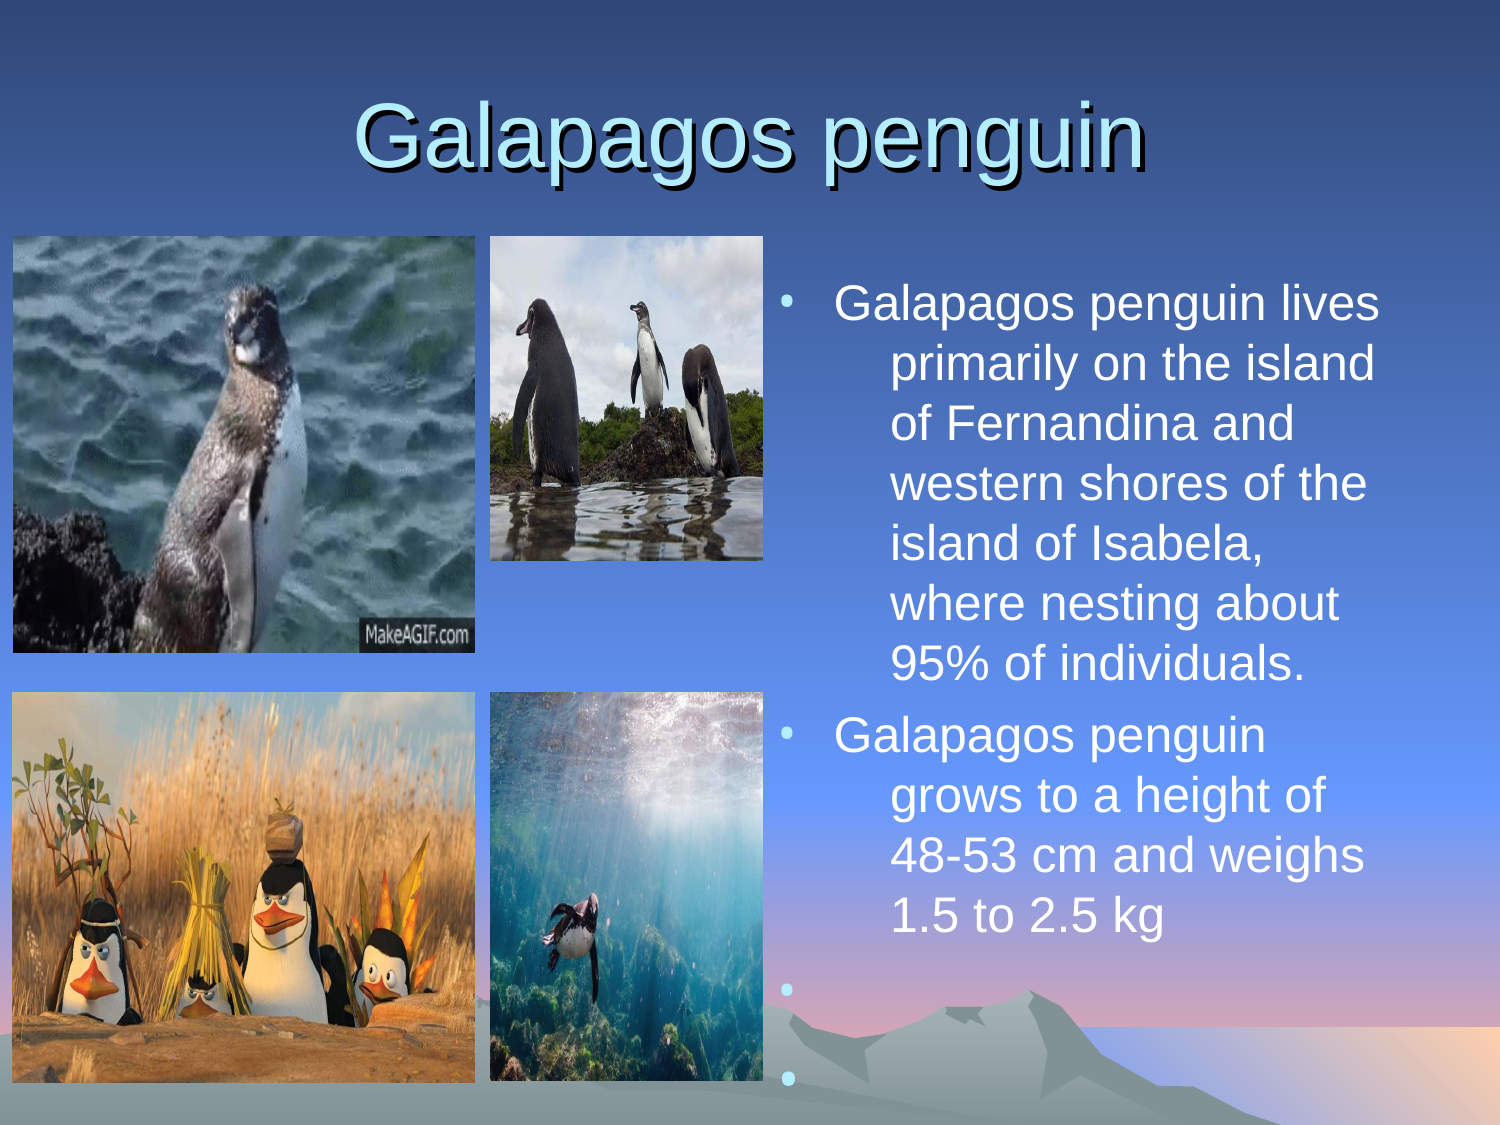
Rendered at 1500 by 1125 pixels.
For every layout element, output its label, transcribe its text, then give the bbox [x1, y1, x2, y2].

picture [13, 236, 475, 653]
picture [490, 236, 763, 561]
title Galapagos penguin [75, 37, 1426, 225]
picture [490, 692, 763, 1081]
list Galapagos penguin lives primarily on the island of Fernandina and western shores of the island of Isabela, where nesting about 95% of individuals. Galapagos penguin grows to a height of 48-53 cm and weighs 1.5 to 2.5 kg [762, 262, 1426, 1000]
picture [12, 692, 475, 1083]
